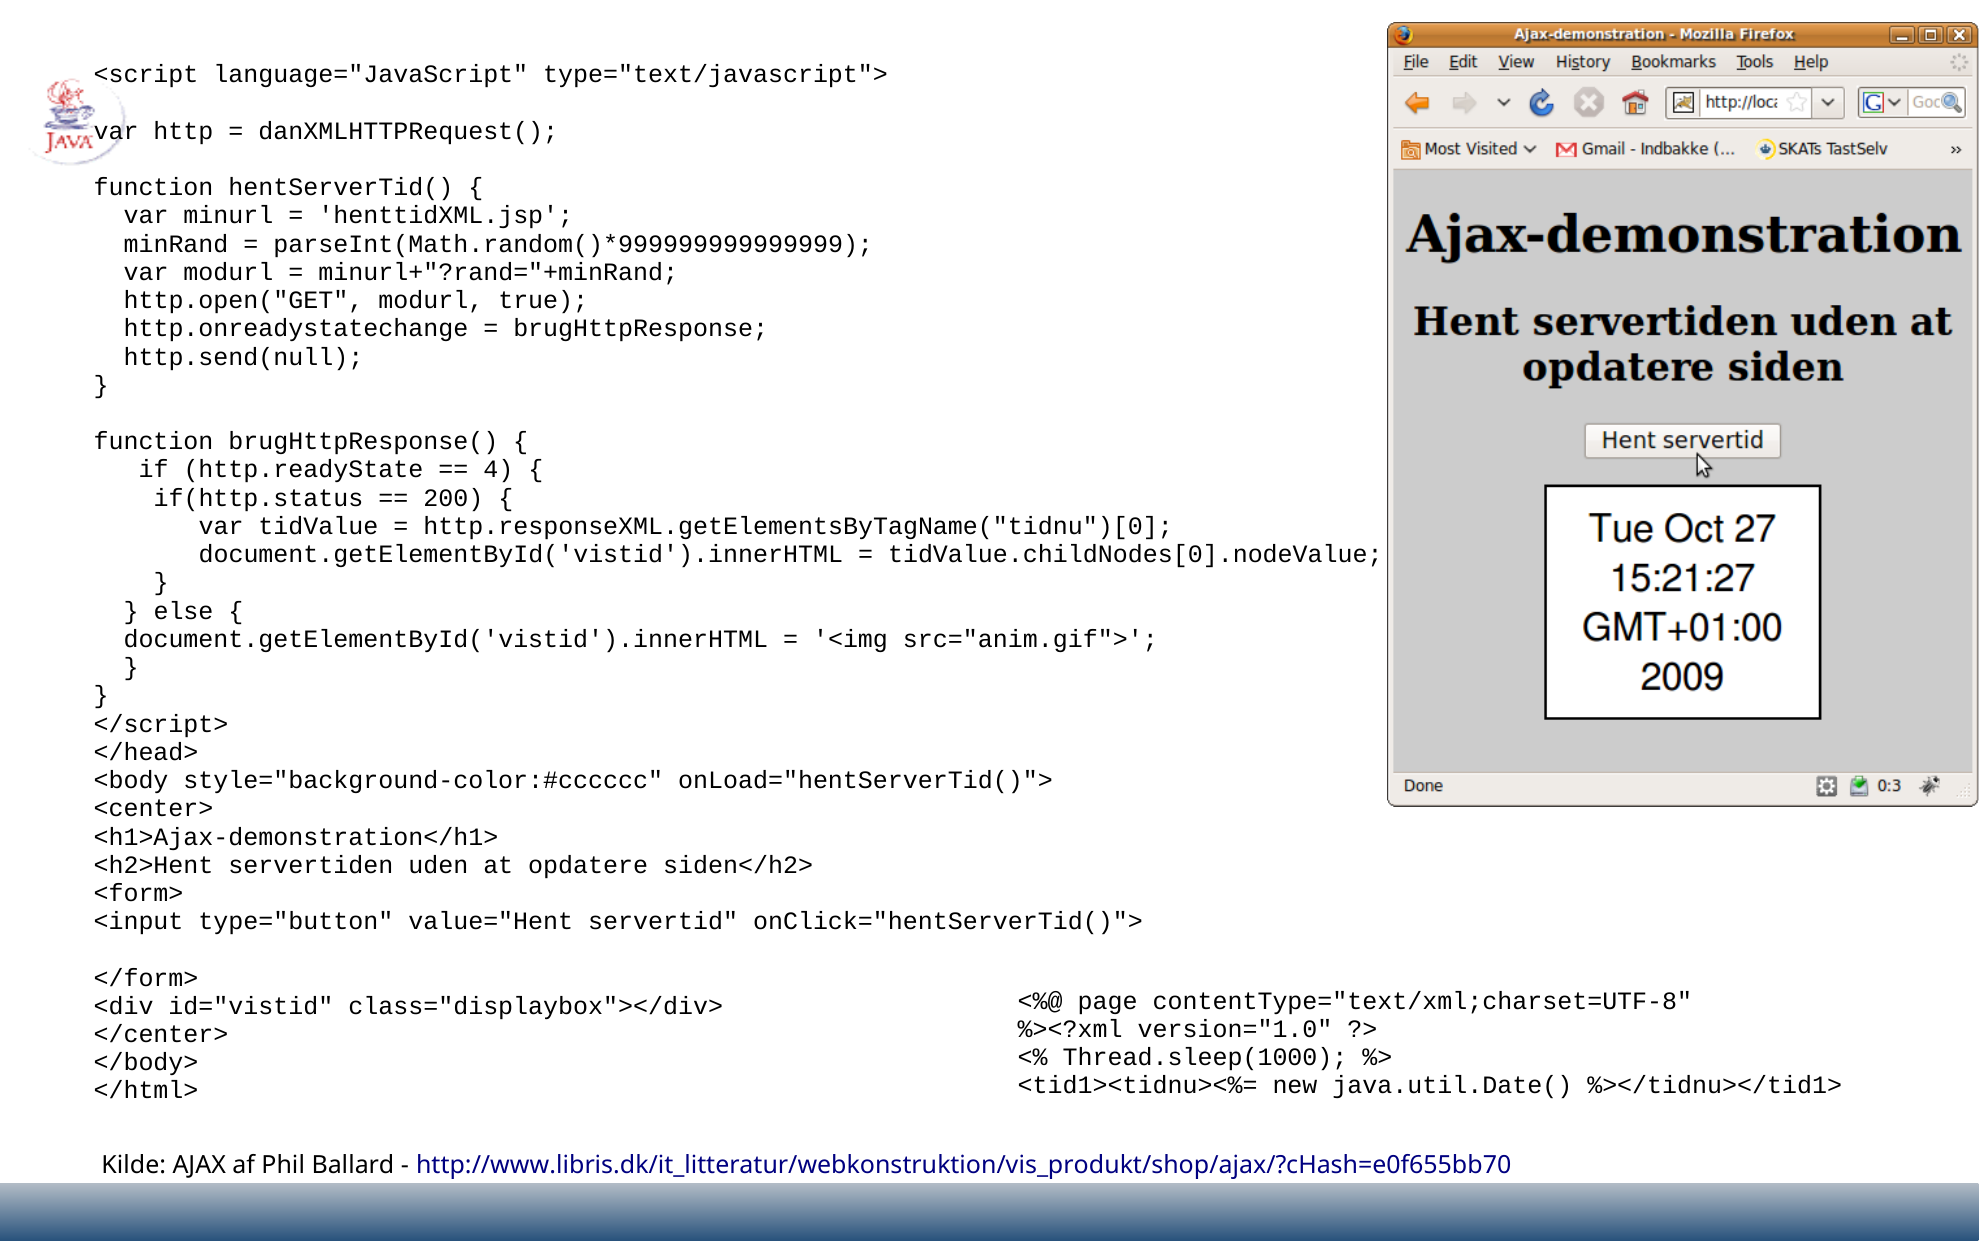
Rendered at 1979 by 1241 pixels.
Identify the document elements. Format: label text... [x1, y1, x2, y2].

picture [1387, 22, 1979, 807]
picture [12, 71, 93, 169]
text_box Kilde: AJAX af Phil Ballard - http://www.libris.dk/it_litteratur/webkonstruktion/vis_produkt/shop/ajax/?cHash=e0f655bb70 [101, 1146, 1911, 1177]
text_box <script language="JavaScript" type="text/javascript"> var http = danXMLHTTPRequest(); function hentServerTid() { var minurl = 'henttidXML.jsp'; minRand = parseInt(Math.random()*999999999999999); var modurl = minurl+"?rand="+minRand; http.open("GET", modurl, true); http.onreadystatechange = brugHttpResponse; http.send(null); } function brugHttpResponse() { if (http.readyState == 4) { if(http.status == 200) { var tidValue = http.responseXML.getElementsByTagName("tidnu")[0]; document.getElementById('vistid').innerHTML = tidValue.childNodes[0].nodeValue; } } else { document.getElementById('vistid').innerHTML = '<img src="anim.gif">'; } } </script> </head> <body style="background-color:#cccccc" onLoad="hentServerTid()"> <center> <h1>Ajax-demonstration</h1> <h2>Hent servertiden uden at opdatere siden</h2> <form> <input type="button" value="Hent servertid" onClick="hentServerTid()"> </form> <div id="vistid" class="displaybox"></div> </center> </body> </html> [93, 62, 1499, 1135]
text_box <%@ page contentType="text/xml;charset=UTF-8" %><?xml version="1.0" ?> <% Thread.sleep(1000); %> <tid1><tidnu><%= new java.util.Date() %></tidnu></tid1> [1017, 988, 1979, 1122]
